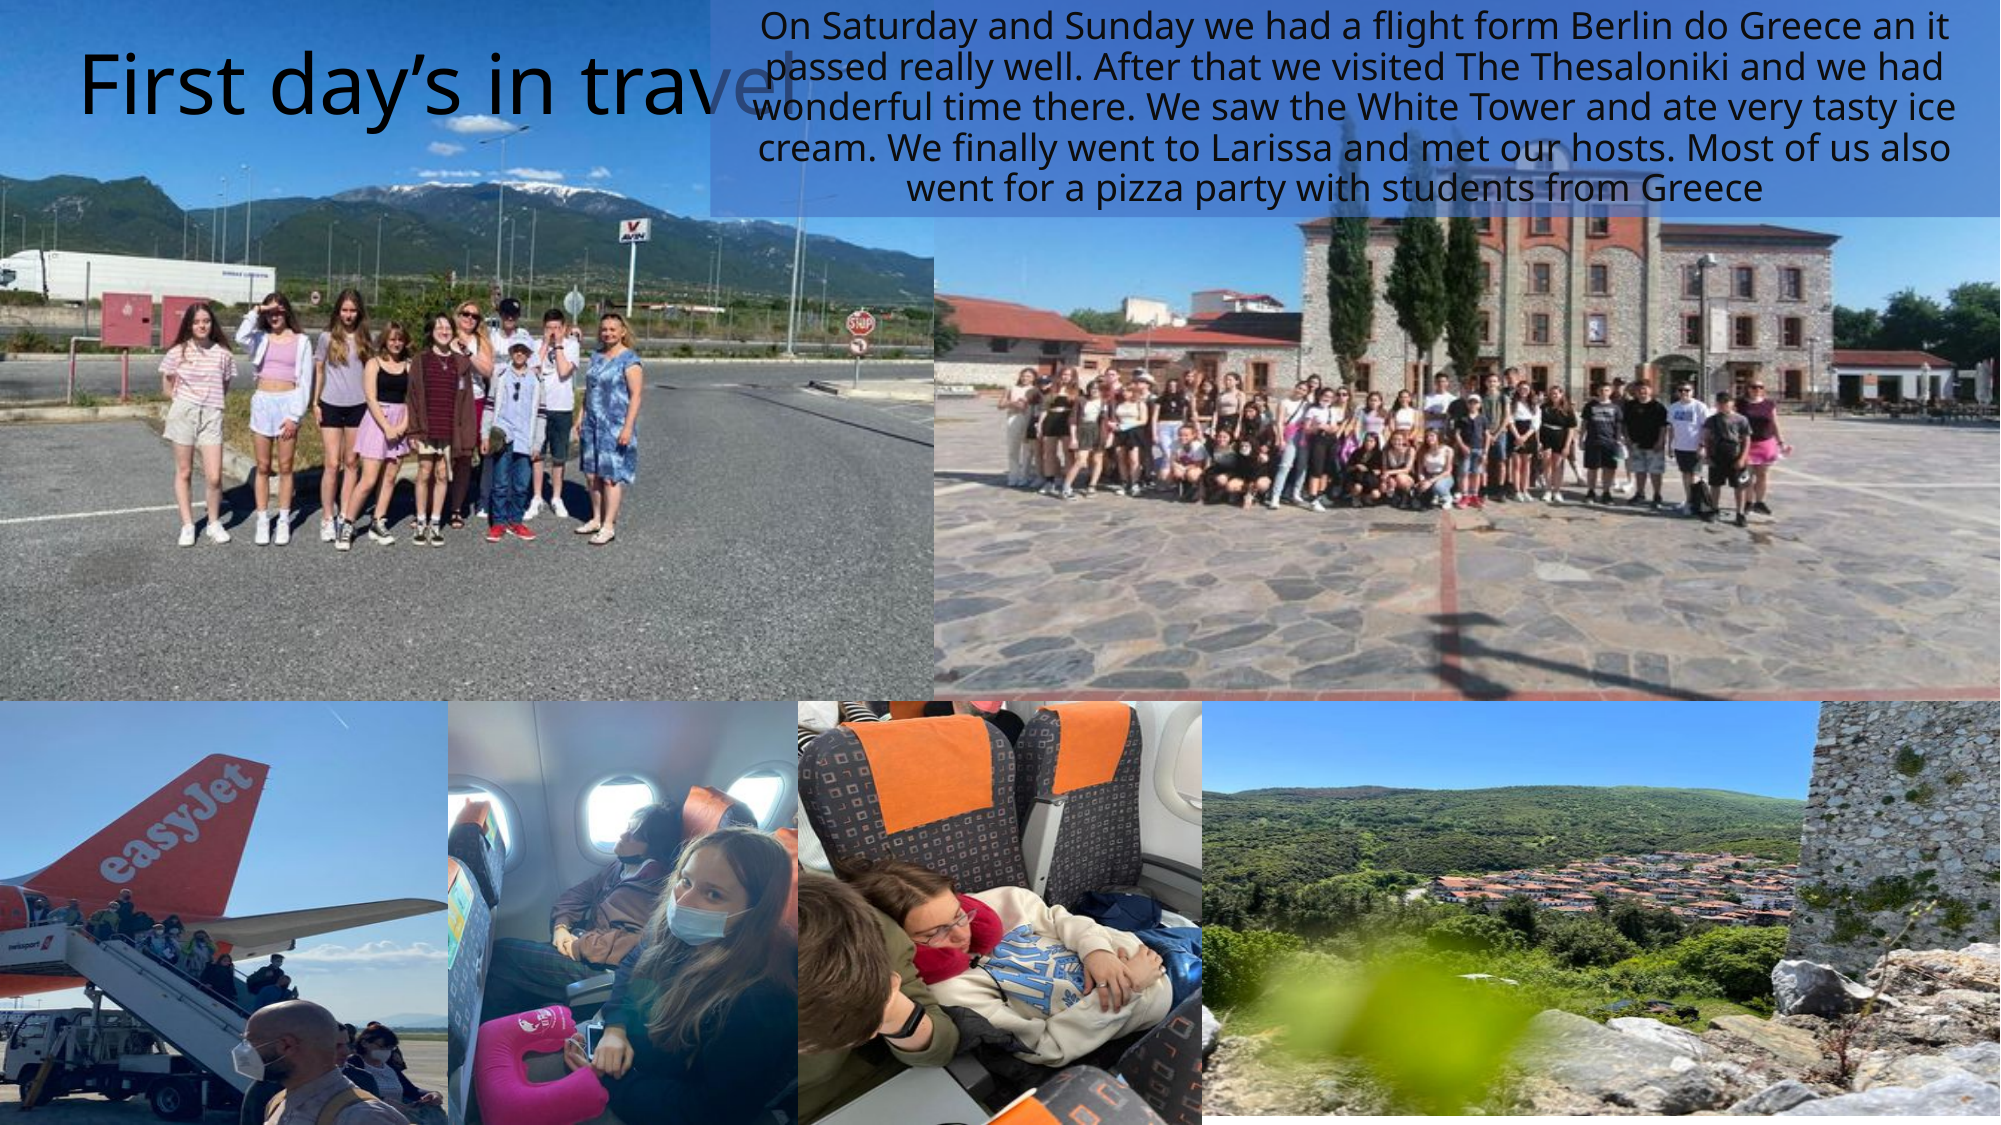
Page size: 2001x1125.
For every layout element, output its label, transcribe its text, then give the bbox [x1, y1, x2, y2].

picture [0, 0, 2000, 1125]
title First day’s in travel [62, 31, 710, 144]
list On Saturday and Sunday we had a flight form Berlin do Greece an it passed really well. After that we visited The Thesaloniki and we had wonderful time there. We saw the White Tower and ate very tasty ice cream. We finally went to Larissa and met our hosts. Most of us also went for a pizza party with students from Greece [710, 0, 2000, 218]
